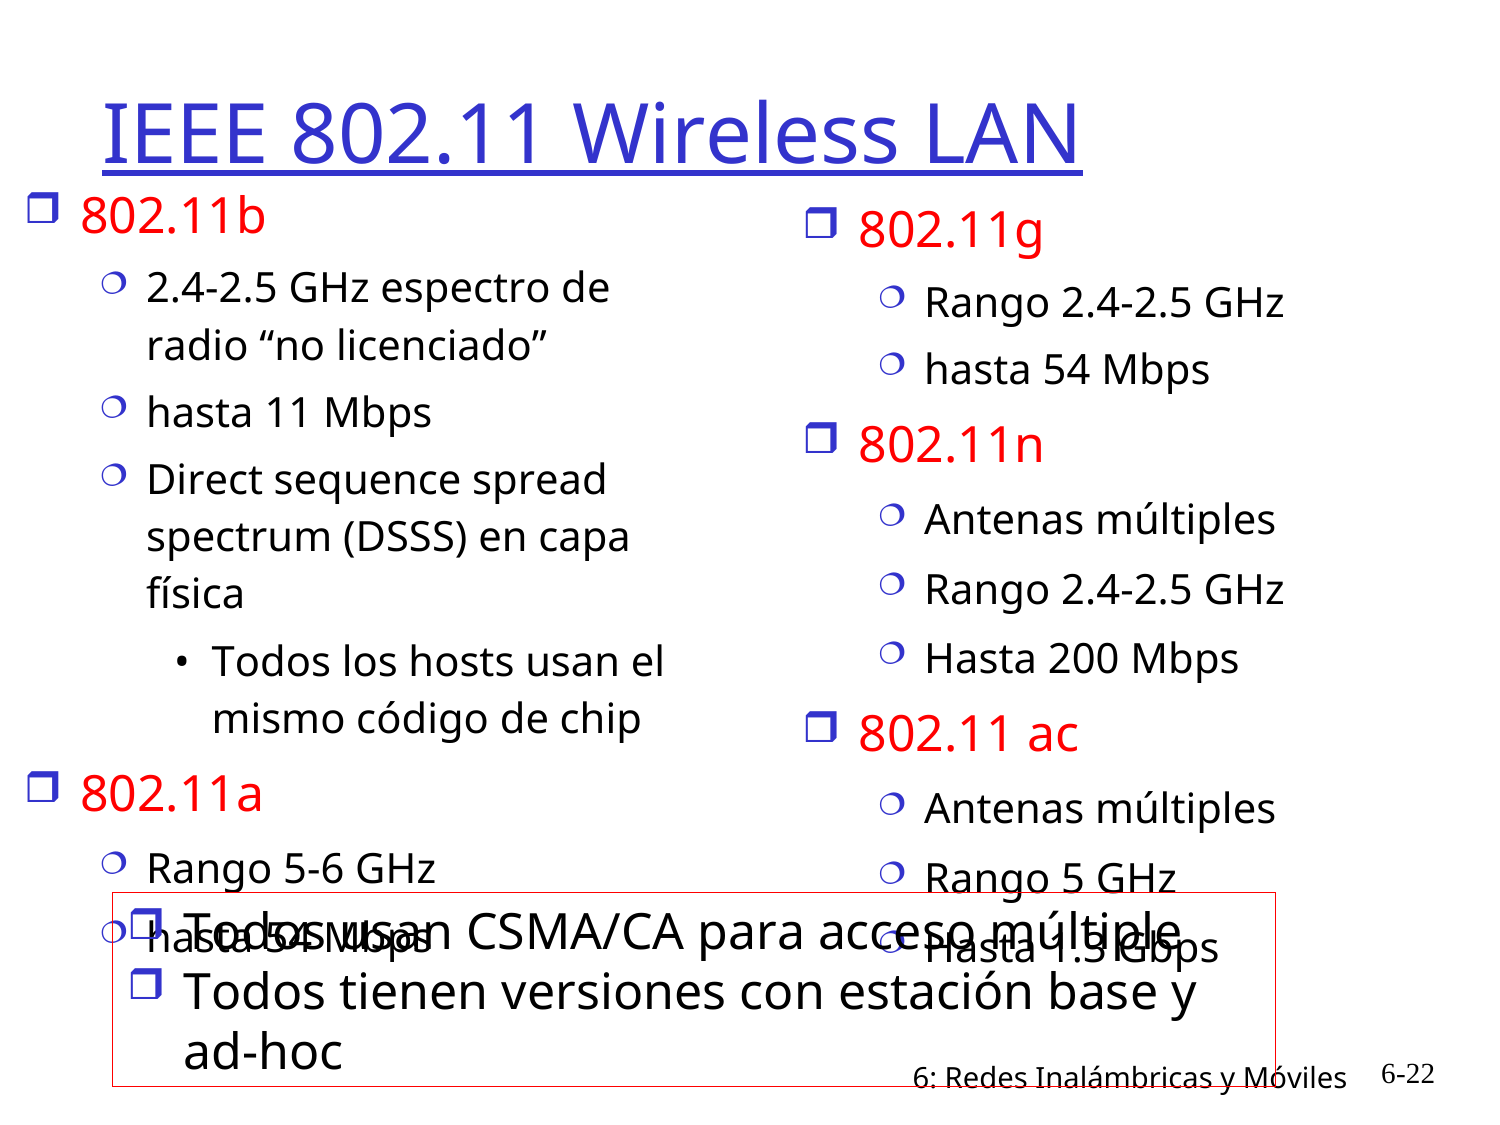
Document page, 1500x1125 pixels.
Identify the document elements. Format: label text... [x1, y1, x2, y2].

list 802.11g Rango 2.4-2.5 GHz hasta 54 Mbps 802.11n Antenas múltiples Rango 2.4-2.5 GHz Hasta 200 Mbps 802.11 ac Antenas múltiples Rango 5 GHz Hasta 1.3 Gbps [787, 186, 1413, 956]
title IEEE 802.11 Wireless LAN [87, 37, 1363, 225]
text_box Todos usan CSMA/CA para acceso múltiple Todos tienen versiones con estación base y ad-hoc [112, 892, 1276, 1087]
list 802.11b 2.4-2.5 GHz espectro de radio “no licenciado” hasta 11 Mbps Direct sequence spread spectrum (DSSS) en capa física Todos los hosts usan el mismo código de chip 802.11a Rango 5-6 GHz hasta 54 Mbps [9, 171, 710, 1007]
